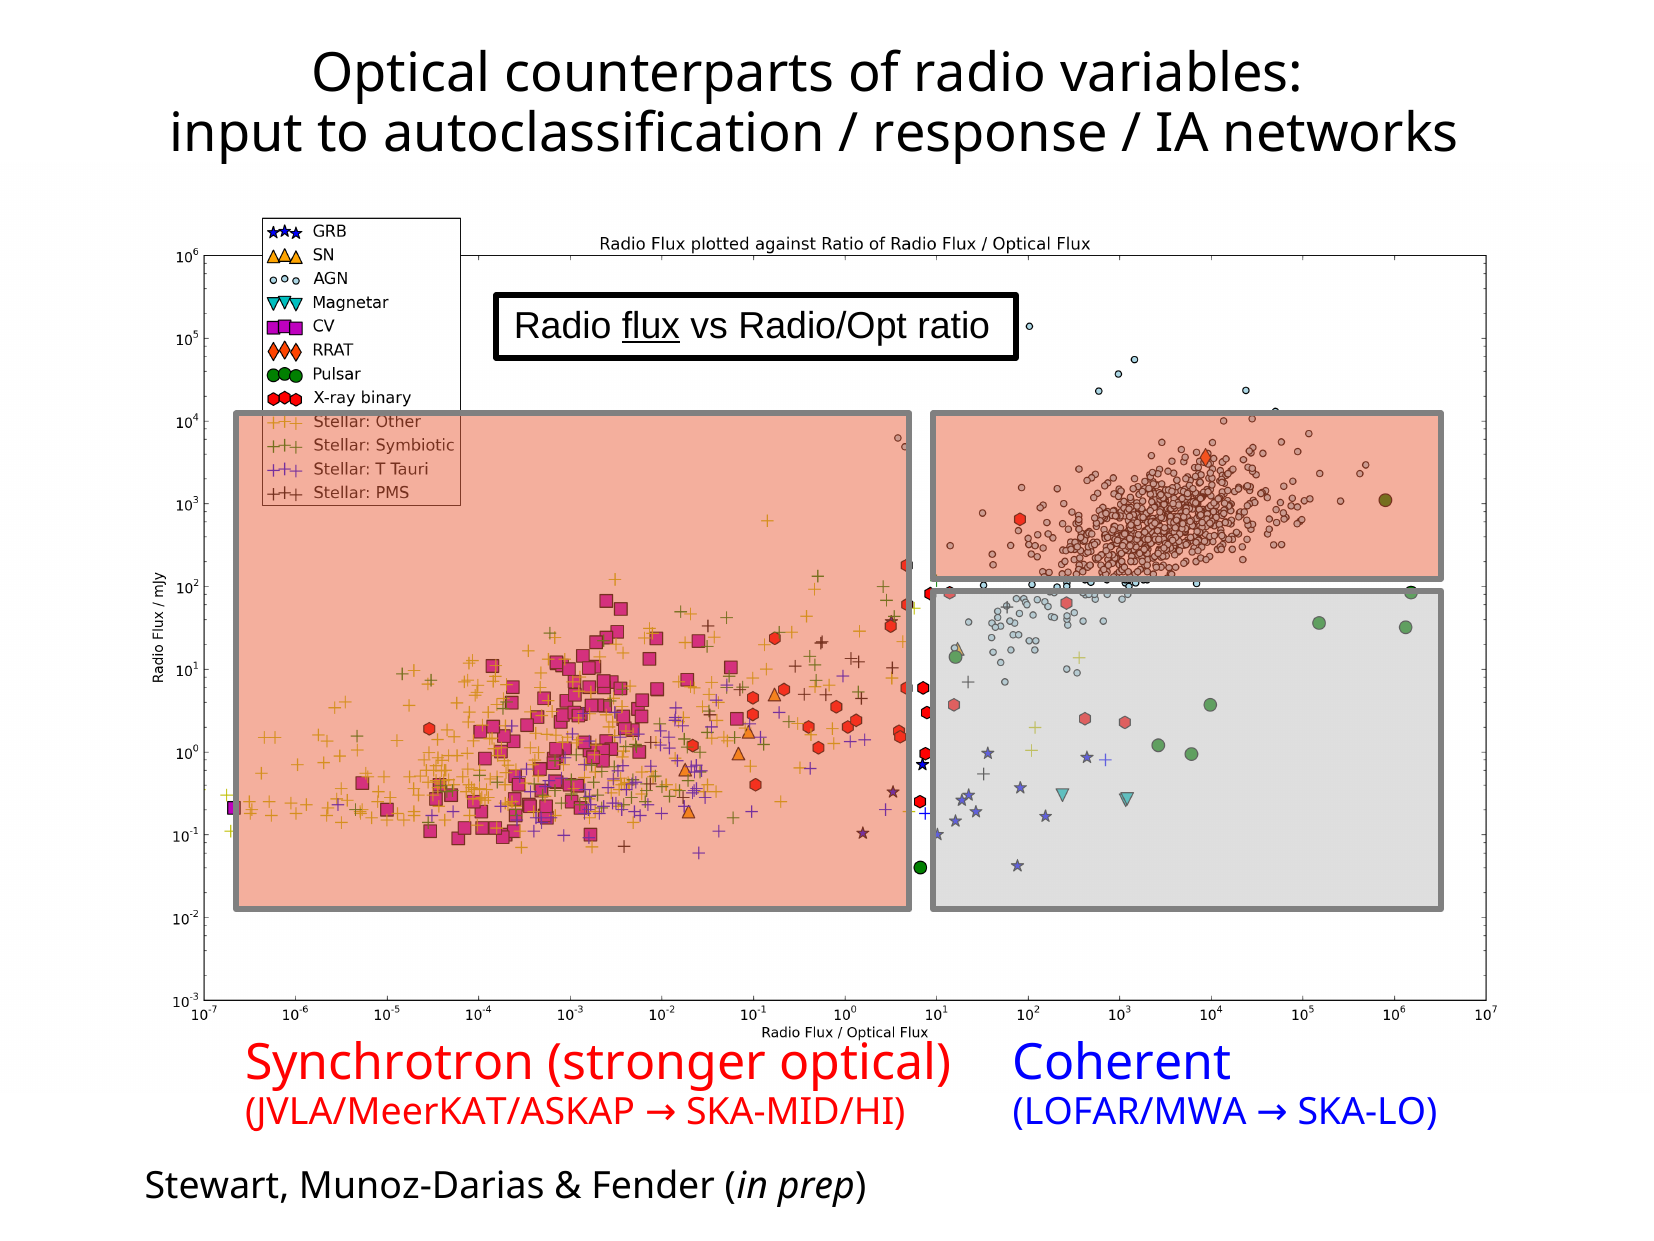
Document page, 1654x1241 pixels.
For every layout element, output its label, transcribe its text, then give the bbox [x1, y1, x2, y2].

text_box Coherent (LOFAR/MWA → SKA-LO) [1046, 1027, 1471, 1141]
text_box Synchrotron (stronger optical) (JVLA/MeerKAT/ASKAP → SKA-MID/HI) [230, 1027, 1046, 1141]
text_box [933, 590, 1441, 910]
text_box Optical counterparts of radio variables: input to autoclassification / response / IA networks [35, 35, 1595, 172]
text_box Radio flux vs Radio/Opt ratio [496, 295, 1016, 358]
text_box [236, 413, 910, 910]
text_box Stewart, Munoz-Darias & Fender (in prep) [129, 1157, 1004, 1215]
text_box [933, 413, 1441, 579]
picture [0, 162, 1651, 1093]
